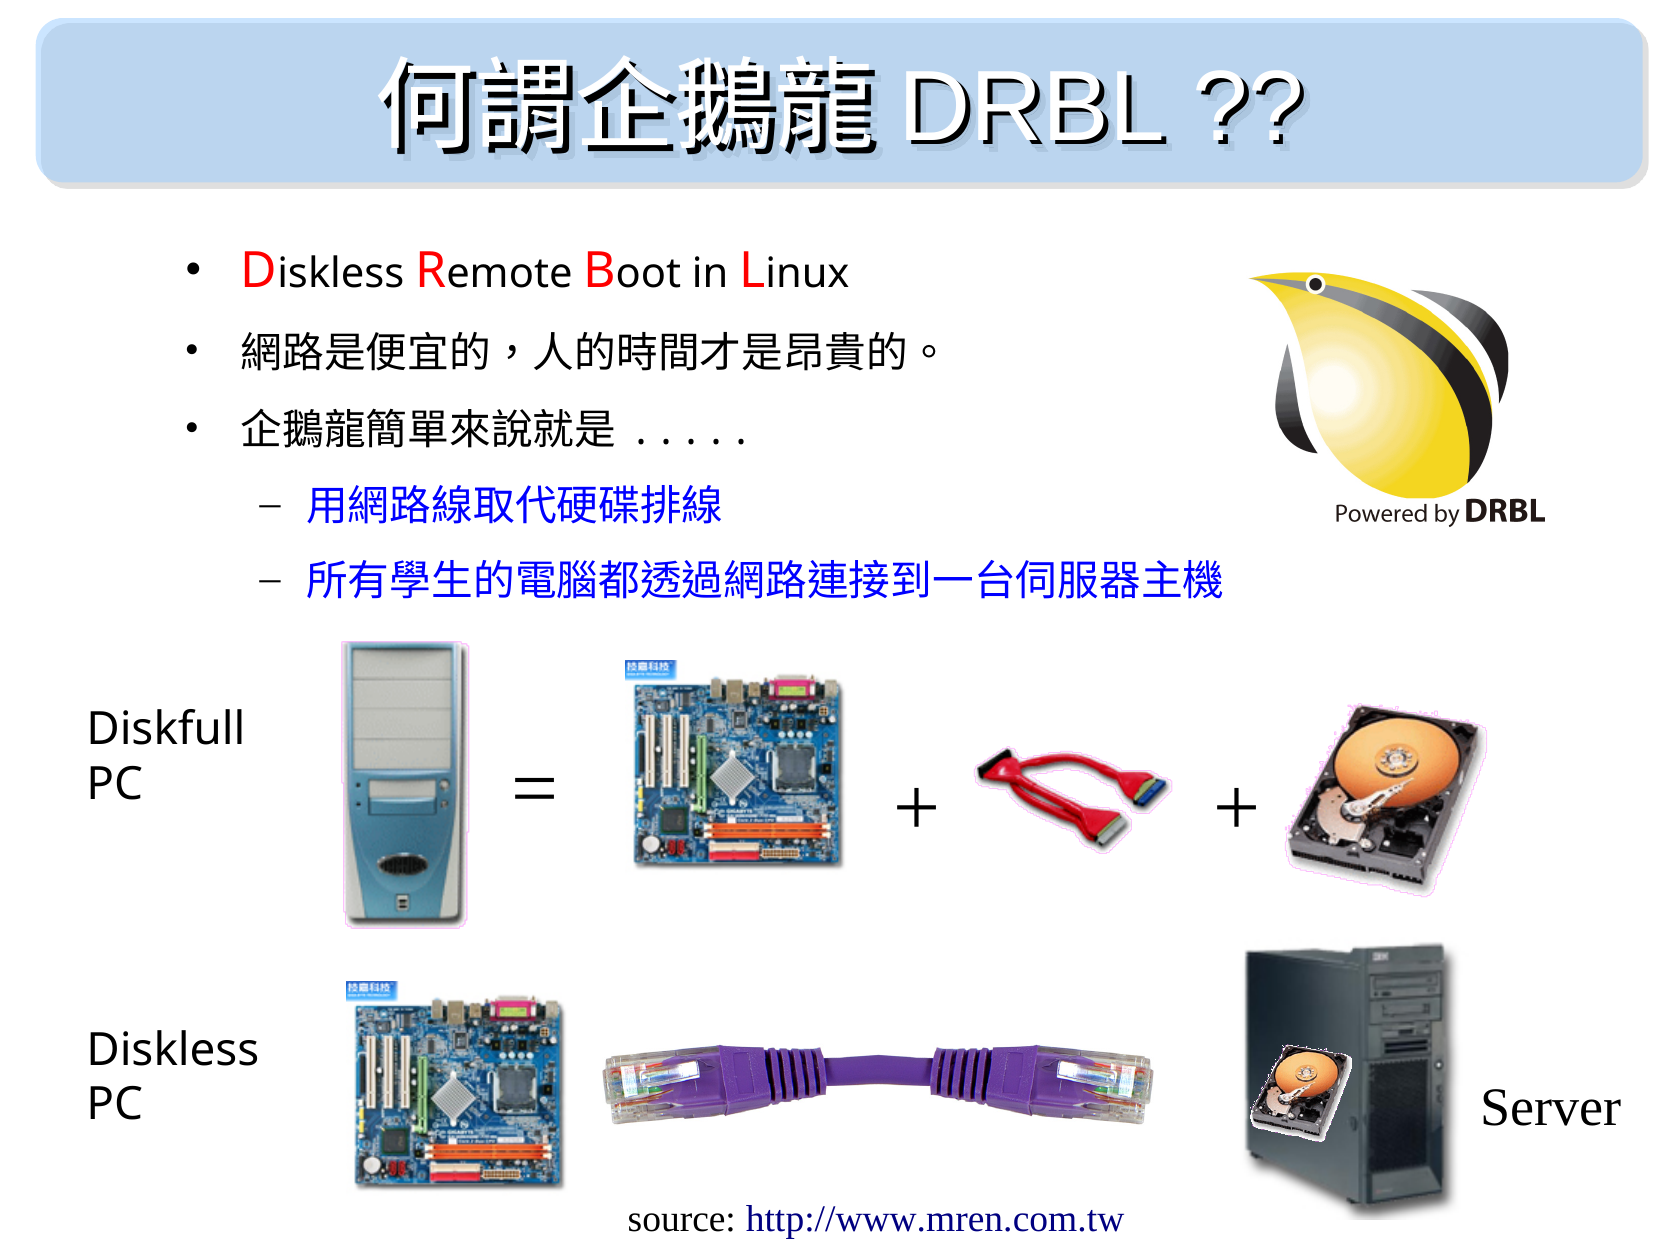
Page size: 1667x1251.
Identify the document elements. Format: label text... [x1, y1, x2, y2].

picture [964, 686, 1187, 909]
picture [597, 979, 1159, 1182]
picture [346, 981, 570, 1204]
picture [625, 660, 849, 883]
text_box + [1198, 744, 1279, 869]
text_box Server [1465, 1063, 1661, 1150]
text_box Diskfull PC [71, 690, 291, 834]
text_box + [878, 744, 959, 869]
text_box 何謂企鵝龍DRBL ?? [35, 18, 1643, 183]
picture [1234, 256, 1560, 536]
text_box source: http://www.mren.com.tw [612, 1186, 1336, 1247]
picture [1272, 686, 1496, 909]
list Diskless Remote Boot in Linux 網路是便宜的，人的時間才是昂貴的。 企鵝龍簡單來說就是..... 用網路線取代硬碟排線 所有學生的電腦都透過網路連接到一台伺服器主機 [184, 234, 1578, 620]
picture [262, 630, 542, 937]
picture [1198, 923, 1496, 1220]
text_box = [496, 725, 577, 850]
text_box Diskless PC [71, 1011, 314, 1155]
